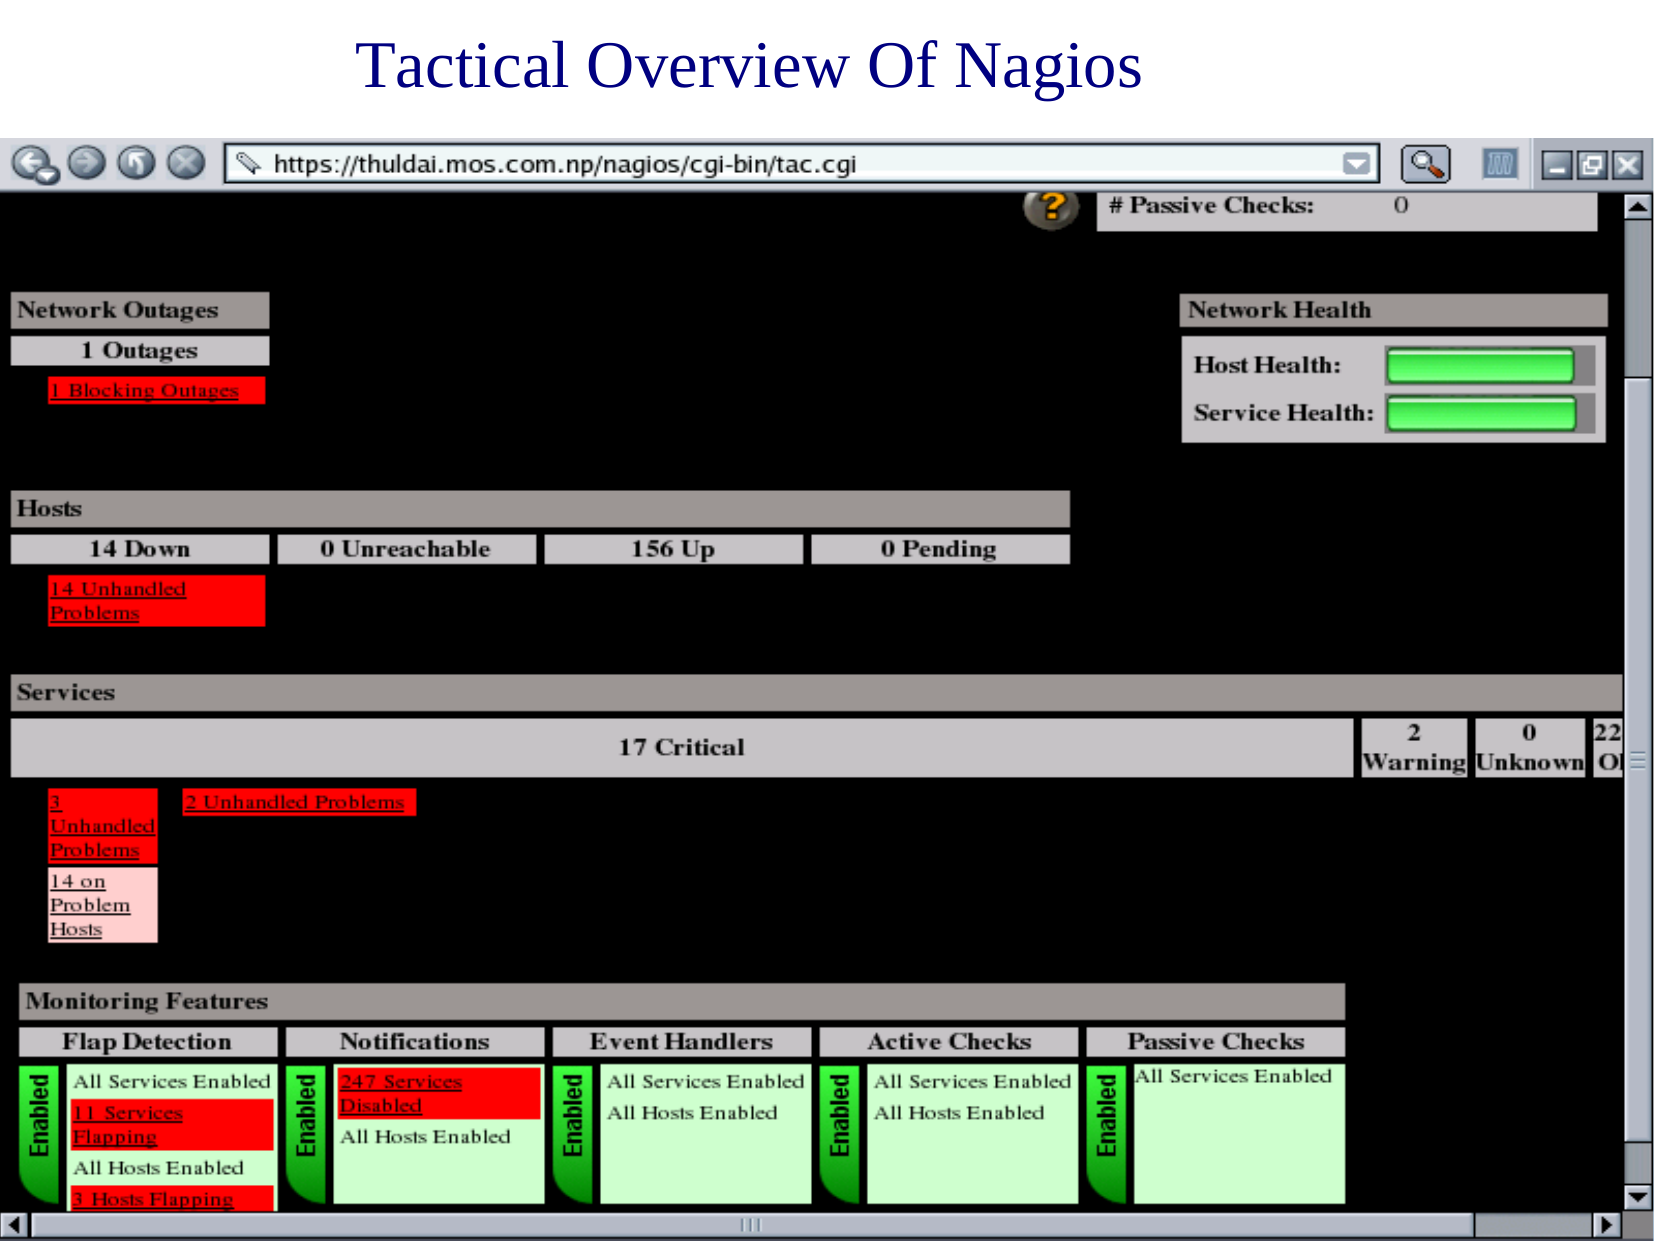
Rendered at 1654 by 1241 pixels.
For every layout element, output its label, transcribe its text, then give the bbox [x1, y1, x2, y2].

text_box Tactical Overview Of Nagios [112, 8, 1388, 117]
picture [0, 138, 1654, 1241]
